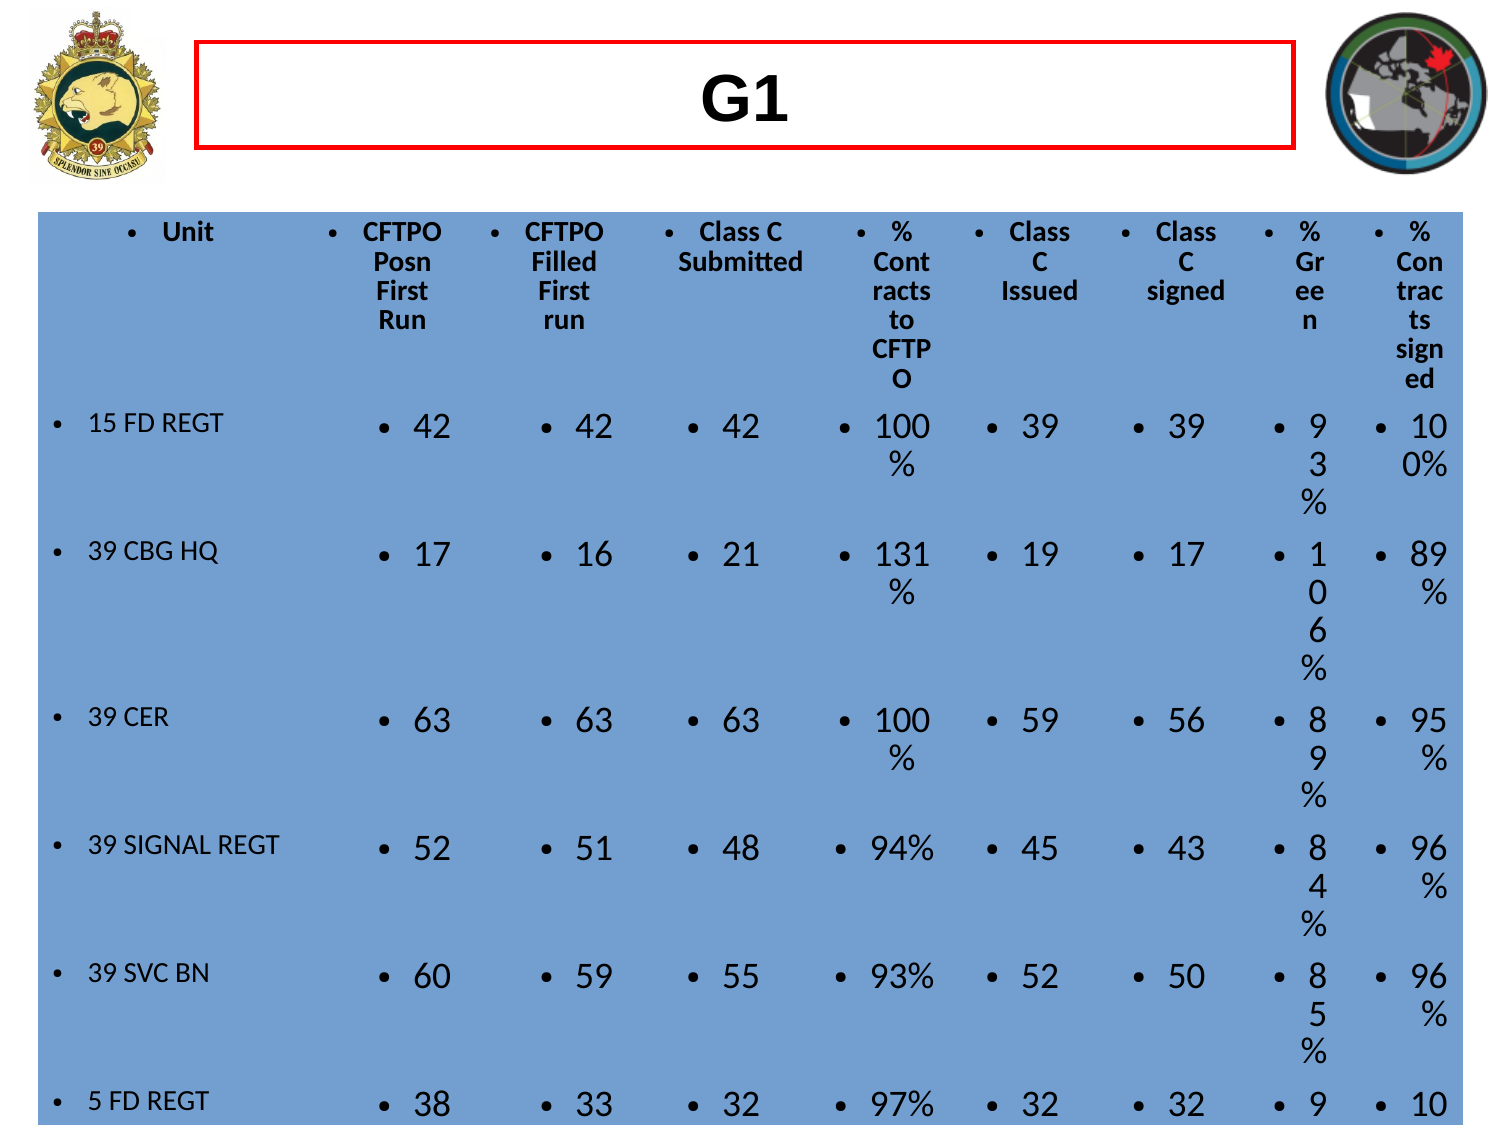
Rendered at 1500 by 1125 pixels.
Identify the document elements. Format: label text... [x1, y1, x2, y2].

table_header Class C signed [1095, 212, 1242, 403]
table_cell 32 [628, 1081, 819, 1125]
table_cell 85% [1242, 953, 1342, 1081]
table_cell 39 SIGNAL REGT [38, 825, 304, 953]
table_header % Contracts signed [1342, 212, 1463, 403]
table_cell 93% [1242, 403, 1342, 531]
table_cell 45 [950, 825, 1095, 953]
table_cell 48 [628, 825, 819, 953]
table_cell 17 [1095, 531, 1242, 697]
table_cell 38 [304, 1081, 466, 1125]
table_cell 50 [1095, 953, 1242, 1081]
table_header Unit [38, 212, 304, 403]
table_cell 59 [466, 953, 628, 1081]
table_cell 39 SVC BN [38, 953, 304, 1081]
table_cell 84% [1242, 825, 1342, 953]
table_header % Contracts to CFTPO [819, 212, 950, 403]
table_cell 131% [819, 531, 950, 697]
table_cell 95% [1342, 697, 1463, 825]
table_cell 39 [950, 403, 1095, 531]
table_cell 96% [1342, 953, 1463, 1081]
table_cell 93% [819, 953, 950, 1081]
table_cell 15 FD REGT [38, 403, 304, 531]
table_cell 39 [1095, 403, 1242, 531]
table_cell 42 [628, 403, 819, 531]
table_cell 17 [304, 531, 466, 697]
table_cell 63 [628, 697, 819, 825]
table_cell 63 [304, 697, 466, 825]
table_cell 60 [304, 953, 466, 1081]
table_cell 89% [1342, 531, 1463, 697]
title G1 [196, 42, 1294, 148]
table_cell 43 [1095, 825, 1242, 953]
table_cell 32 [1095, 1081, 1242, 1125]
table_cell 52 [950, 953, 1095, 1081]
table_cell 33 [466, 1081, 628, 1125]
table_cell 100% [819, 697, 950, 825]
table_cell 63 [466, 697, 628, 825]
table_cell 97% [819, 1081, 950, 1125]
table_cell 39 CBG HQ [38, 531, 304, 697]
table_cell 106% [1242, 531, 1342, 697]
table_header Class C Submitted [628, 212, 819, 403]
table_cell 100% [819, 403, 950, 531]
table_cell 51 [466, 825, 628, 953]
table_cell 5 FD REGT [38, 1081, 304, 1125]
table_header Class C Issued [950, 212, 1095, 403]
table_cell 42 [466, 403, 628, 531]
table_header %Green [1242, 212, 1342, 403]
table_cell 16 [466, 531, 628, 697]
table_header CFTPO Posn First Run [304, 212, 466, 403]
table_cell 59 [950, 697, 1095, 825]
table_cell 94% [819, 825, 950, 953]
table_cell 100% [1342, 403, 1463, 531]
table_cell 32 [950, 1081, 1095, 1125]
table_cell 97% [1242, 1081, 1342, 1125]
table_cell 55 [628, 953, 819, 1081]
table_cell 100% [1342, 1081, 1463, 1125]
table_cell 21 [628, 531, 819, 697]
table_cell 89% [1242, 697, 1342, 825]
table_cell 42 [304, 403, 466, 531]
table_header CFTPO Filled First run [466, 212, 628, 403]
table_cell 96% [1342, 825, 1463, 953]
table_cell 52 [304, 825, 466, 953]
table_cell 56 [1095, 697, 1242, 825]
table_cell 19 [950, 531, 1095, 697]
table_cell 39 CER [38, 697, 304, 825]
